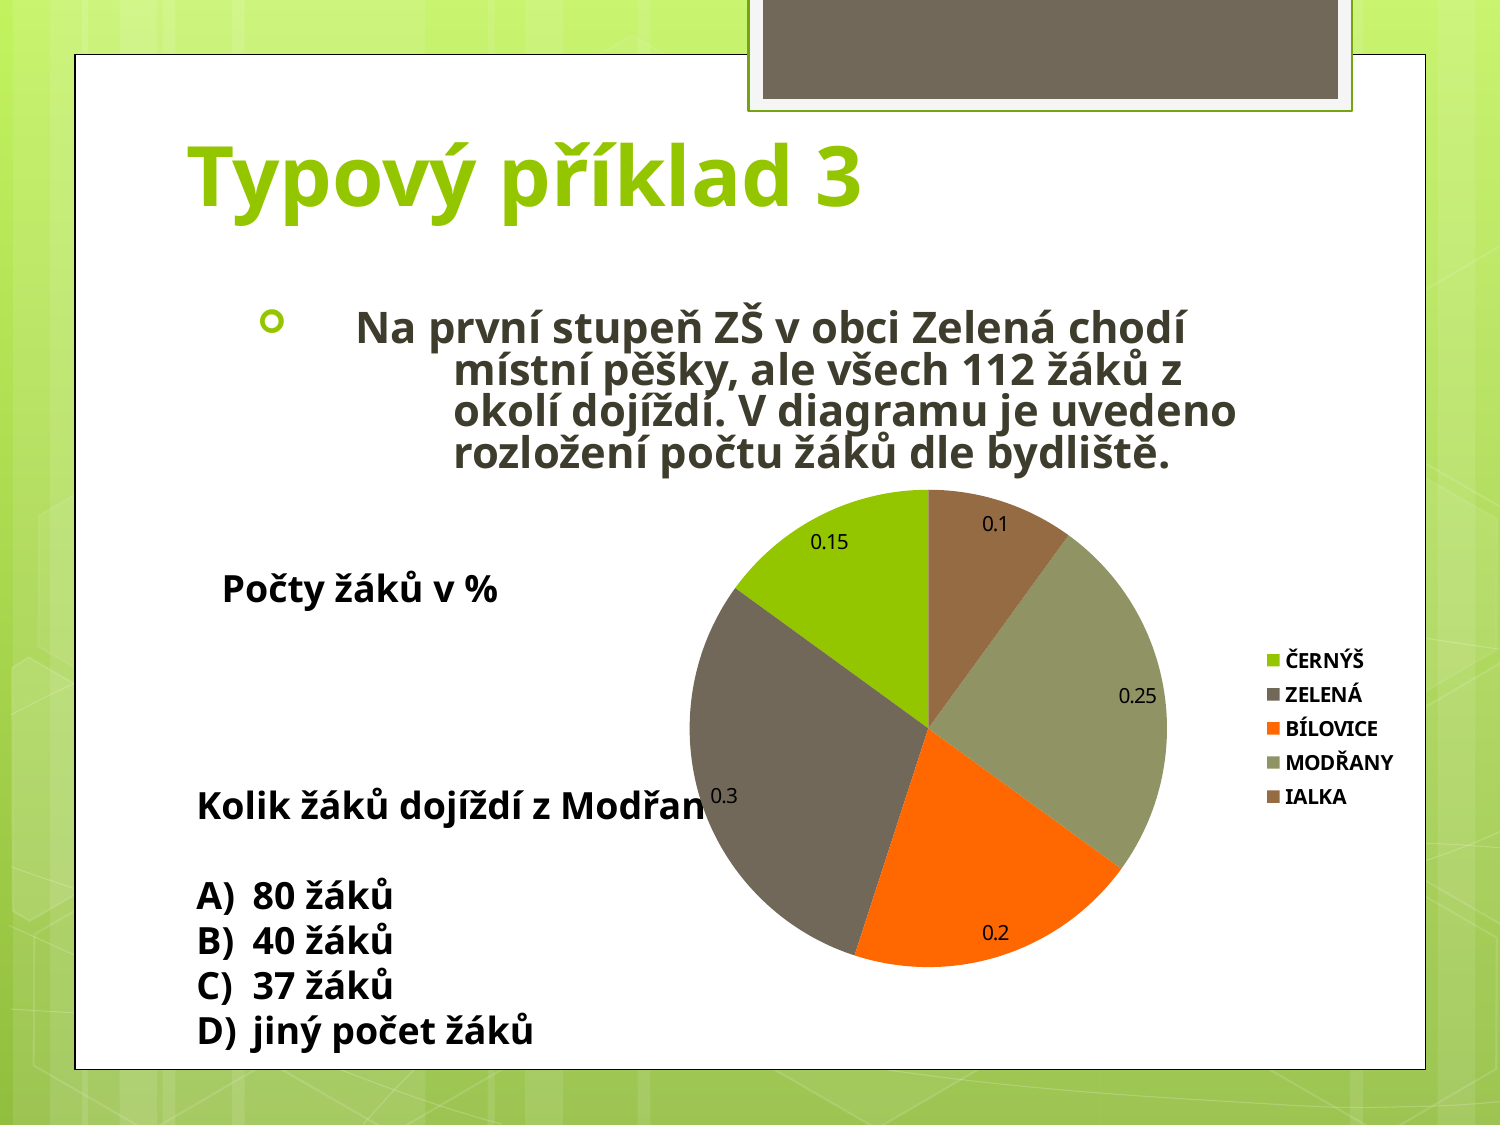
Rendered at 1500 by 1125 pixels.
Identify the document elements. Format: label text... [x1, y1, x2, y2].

chart [596, 479, 1418, 978]
text_box Kolik žáků dojíždí z Modřan? 80 žáků 40 žáků 37 žáků jiný počet žáků [181, 775, 1316, 1063]
list Na první stupeň ZŠ v obci Zelená chodí místní pěšky, ale všech 112 žáků z okolí dojíždí. V diagramu je uvedeno rozložení počtu žáků dle bydliště. [76, 302, 1282, 497]
title Typový příklad 3 [171, 42, 1415, 231]
text_box Počty žáků v % [206, 557, 596, 618]
